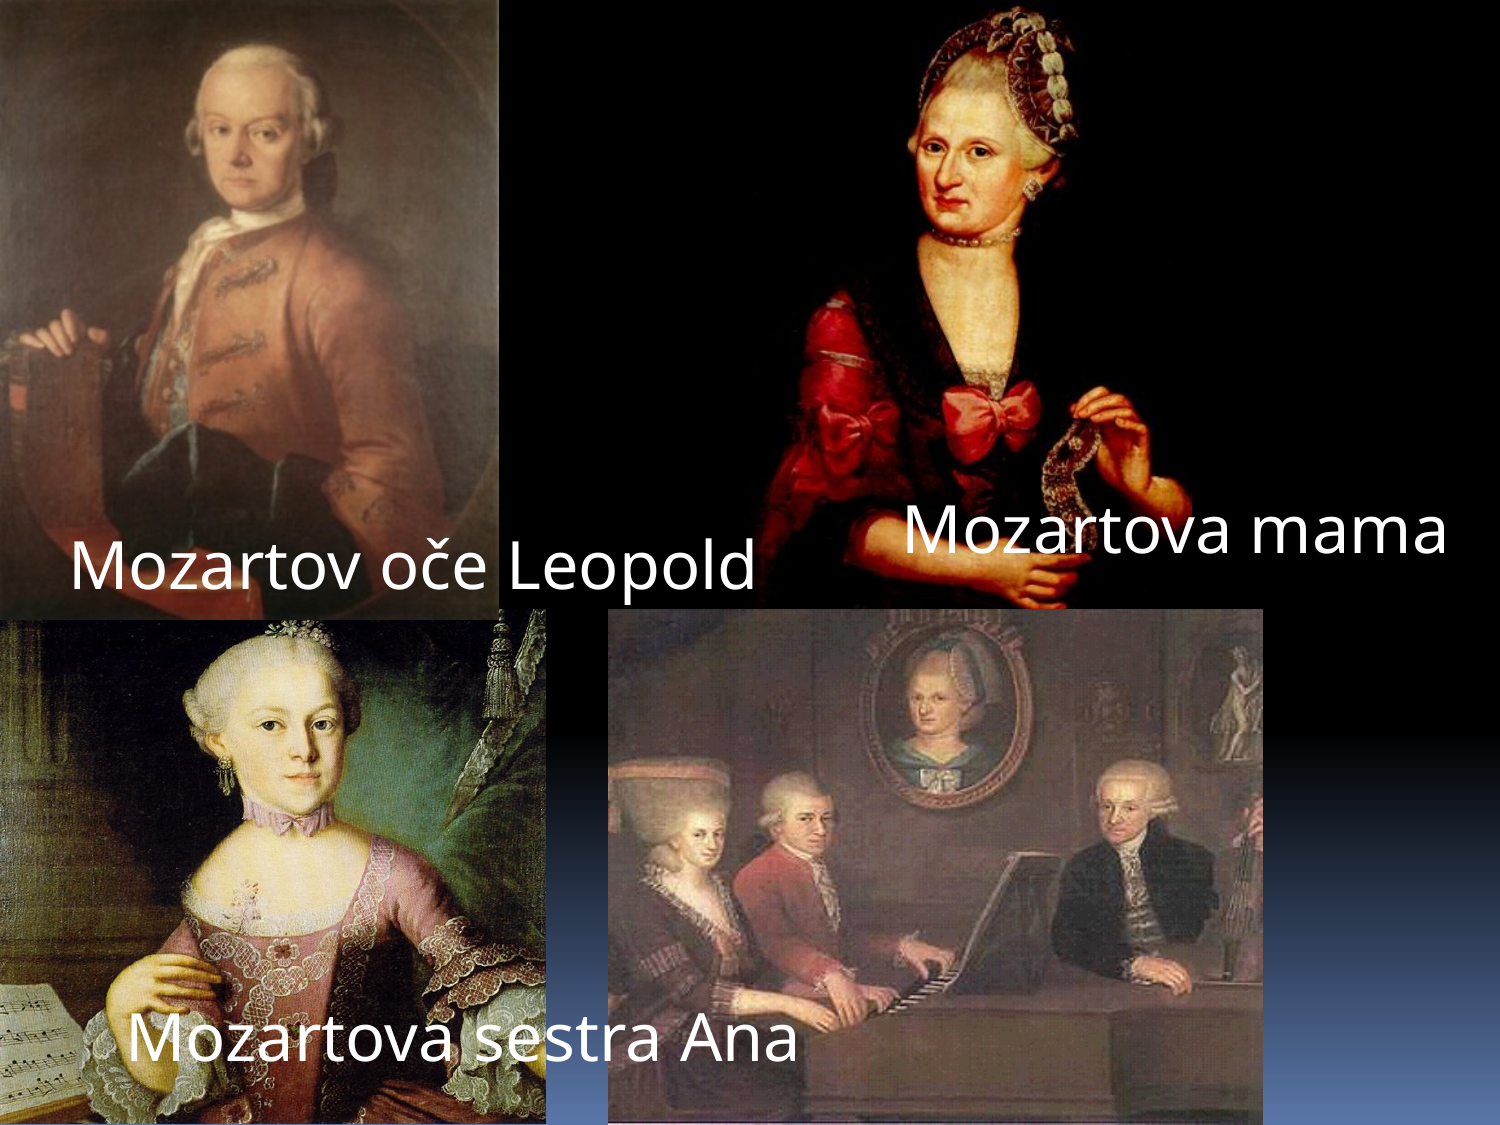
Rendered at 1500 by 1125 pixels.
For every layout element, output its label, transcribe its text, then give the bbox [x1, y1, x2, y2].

picture [608, 0, 1263, 1125]
text_box Mozartova mama [886, 479, 1465, 575]
text_box Mozartova sestra Ana [110, 987, 817, 1083]
text_box Mozartov oče Leopold [53, 515, 775, 611]
picture [0, 0, 546, 1124]
